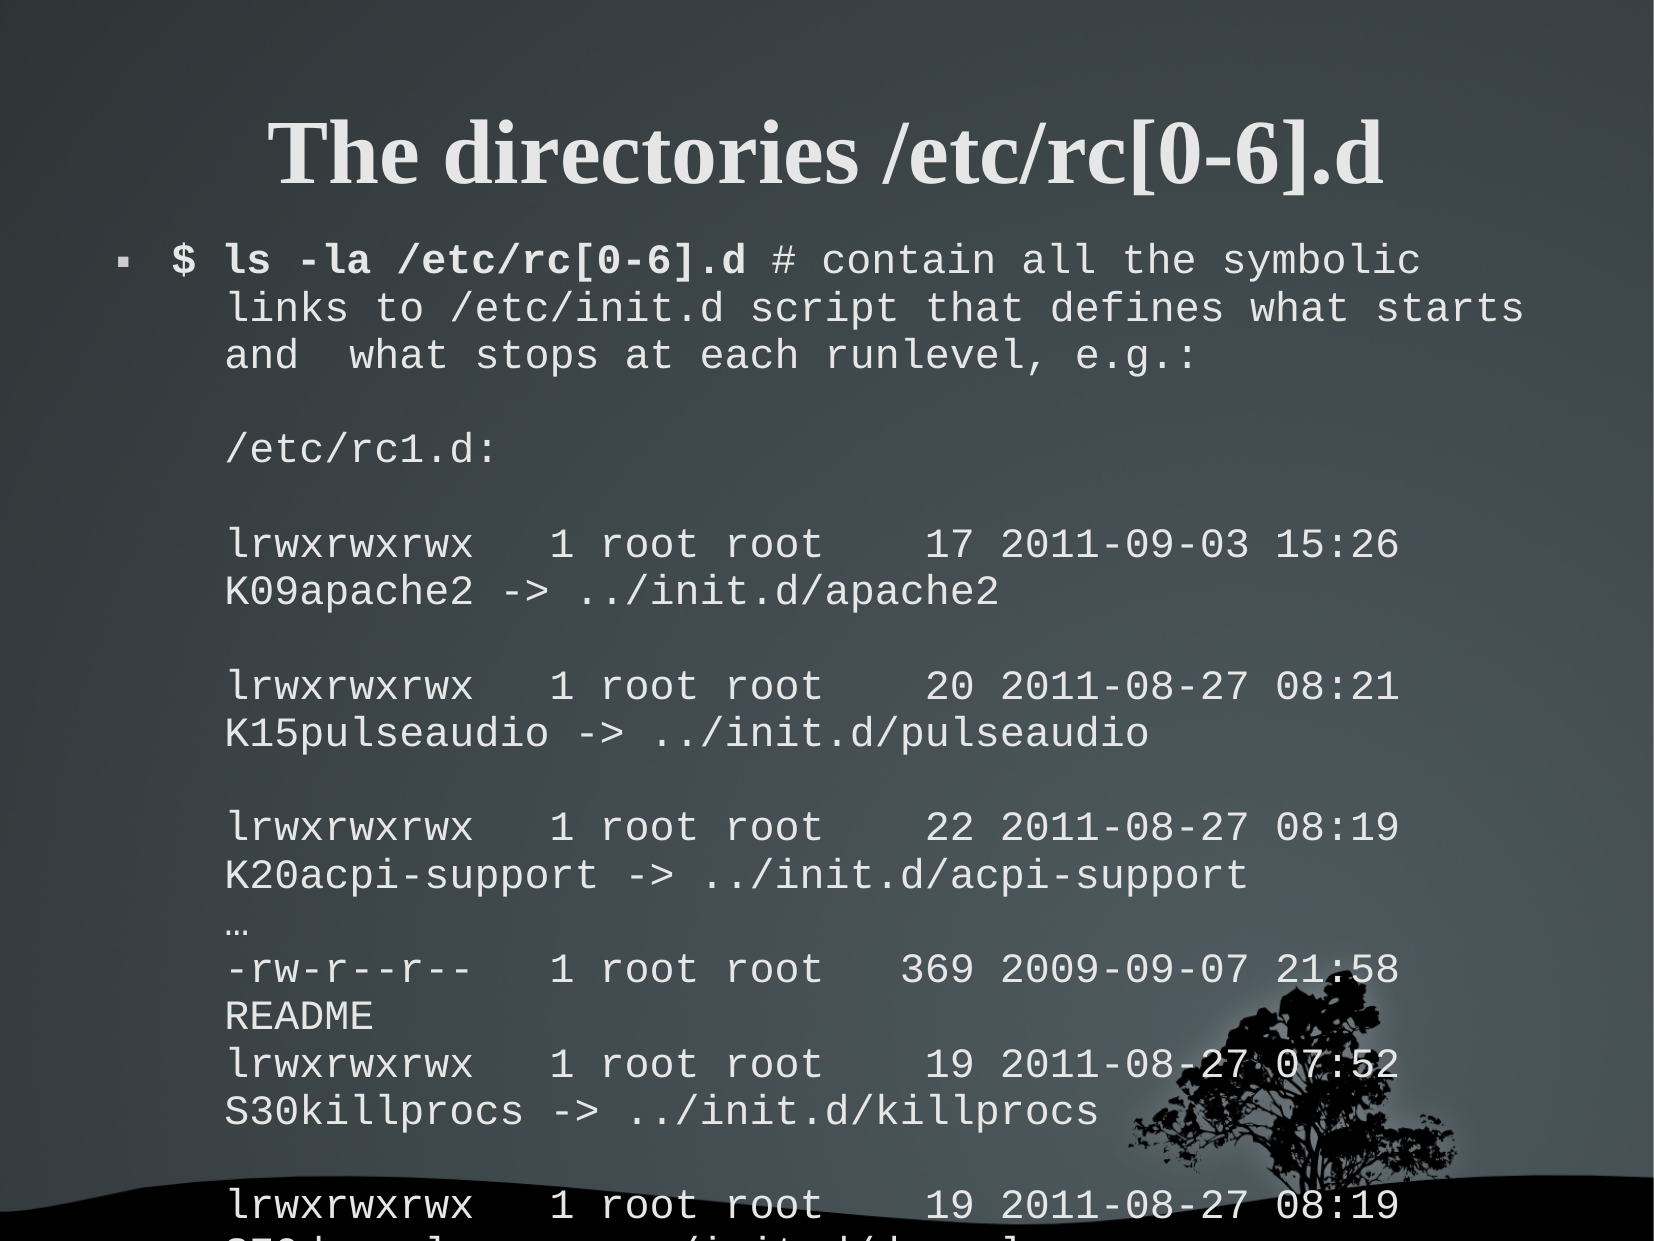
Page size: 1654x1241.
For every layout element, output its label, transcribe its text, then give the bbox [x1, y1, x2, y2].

picture [0, 0, 1654, 1241]
title The directories /etc/rc[0-6].d [82, 49, 1571, 239]
list $ ls -la /etc/rc[0-6].d # contain all the symbolic links to /etc/init.d script that defines what starts and what stops at each runlevel, e.g.: /etc/rc1.d: lrwxrwxrwx 1 root root 17 2011-09-03 15:26 K09apache2 -> ../init.d/apache2 lrwxrwxrwx 1 root root 20 2011-08-27 08:21 K15pulseaudio -> ../init.d/pulseaudio lrwxrwxrwx 1 root root 22 2011-08-27 08:19 K20acpi-support -> ../init.d/acpi-support … -rw-r--r-- 1 root root 369 2009-09-07 21:58 README lrwxrwxrwx 1 root root 19 2011-08-27 07:52 S30killprocs -> ../init.d/killprocs lrwxrwxrwx 1 root root 19 2011-08-27 08:19 S70dns-clean -> ../init.d/dns-clean [82, 239, 1571, 1241]
